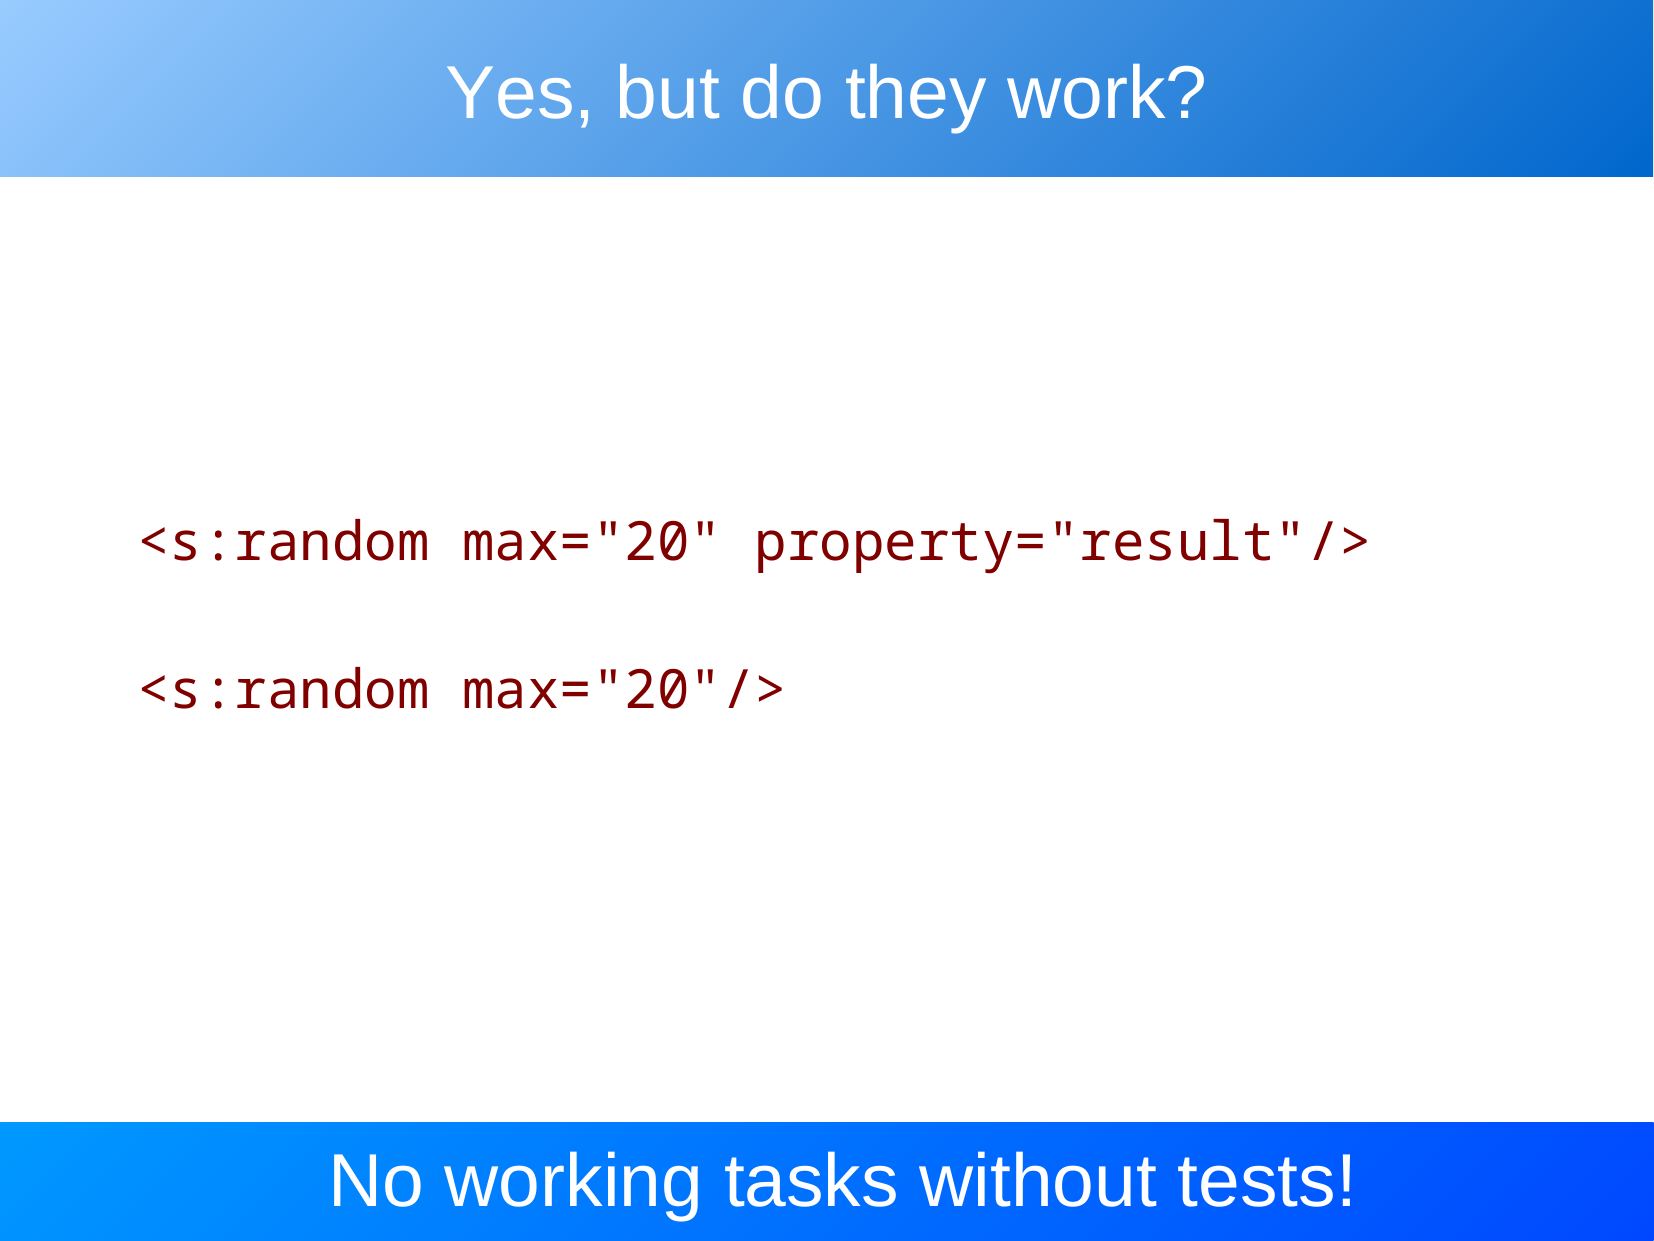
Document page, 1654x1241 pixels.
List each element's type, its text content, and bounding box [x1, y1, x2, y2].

text_box <s:random max="20" property="result"/> <s:random max="20"/> [122, 462, 1570, 788]
title Yes, but do they work? [82, 22, 1571, 163]
title No working tasks without tests! [179, 1136, 1506, 1225]
